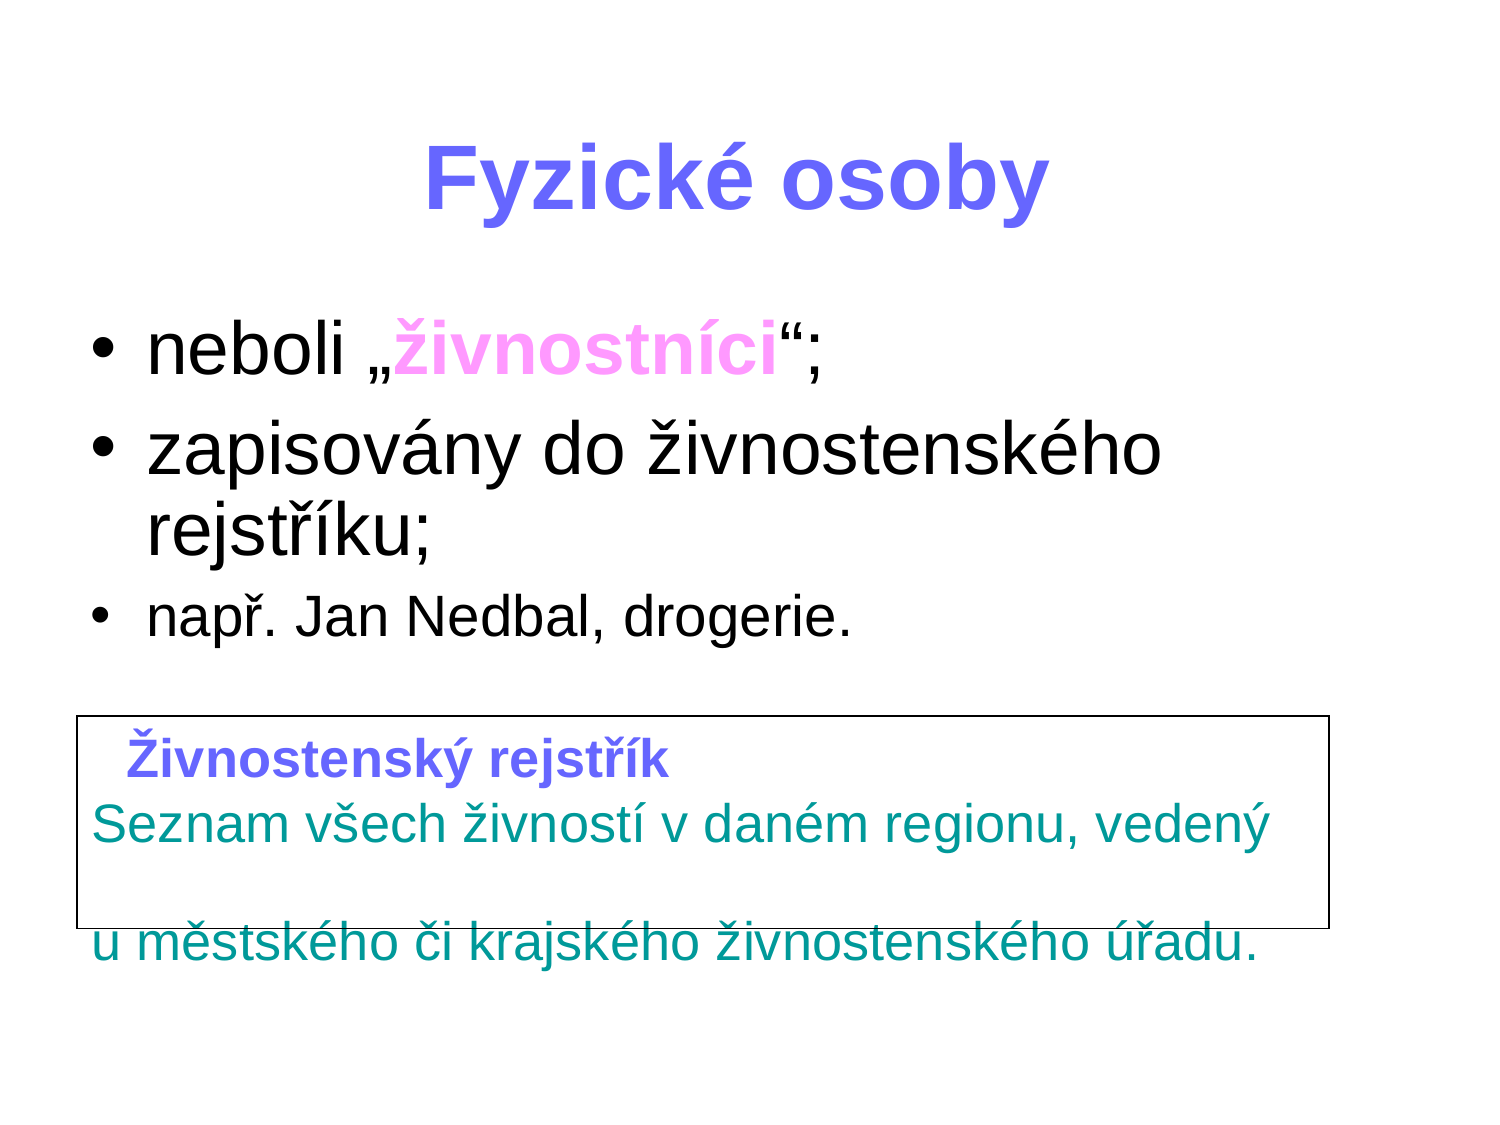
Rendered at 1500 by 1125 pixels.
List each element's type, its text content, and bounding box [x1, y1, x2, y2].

list neboli „živnostníci“; zapisovány do živnostenského rejstříku; např. Jan Nedbal, drogerie. [75, 302, 1426, 669]
text_box Živnostenský rejstřík Seznam všech živností v daném regionu, vedený u městského či krajského živnostenského úřadu. [78, 727, 1328, 928]
title Fyzické osoby [75, 101, 1400, 244]
text_box Živnostenský rejstřík Seznam všech živností v daném regionu, vedený u městského či krajského živnostenského úřadu. [76, 727, 1461, 965]
